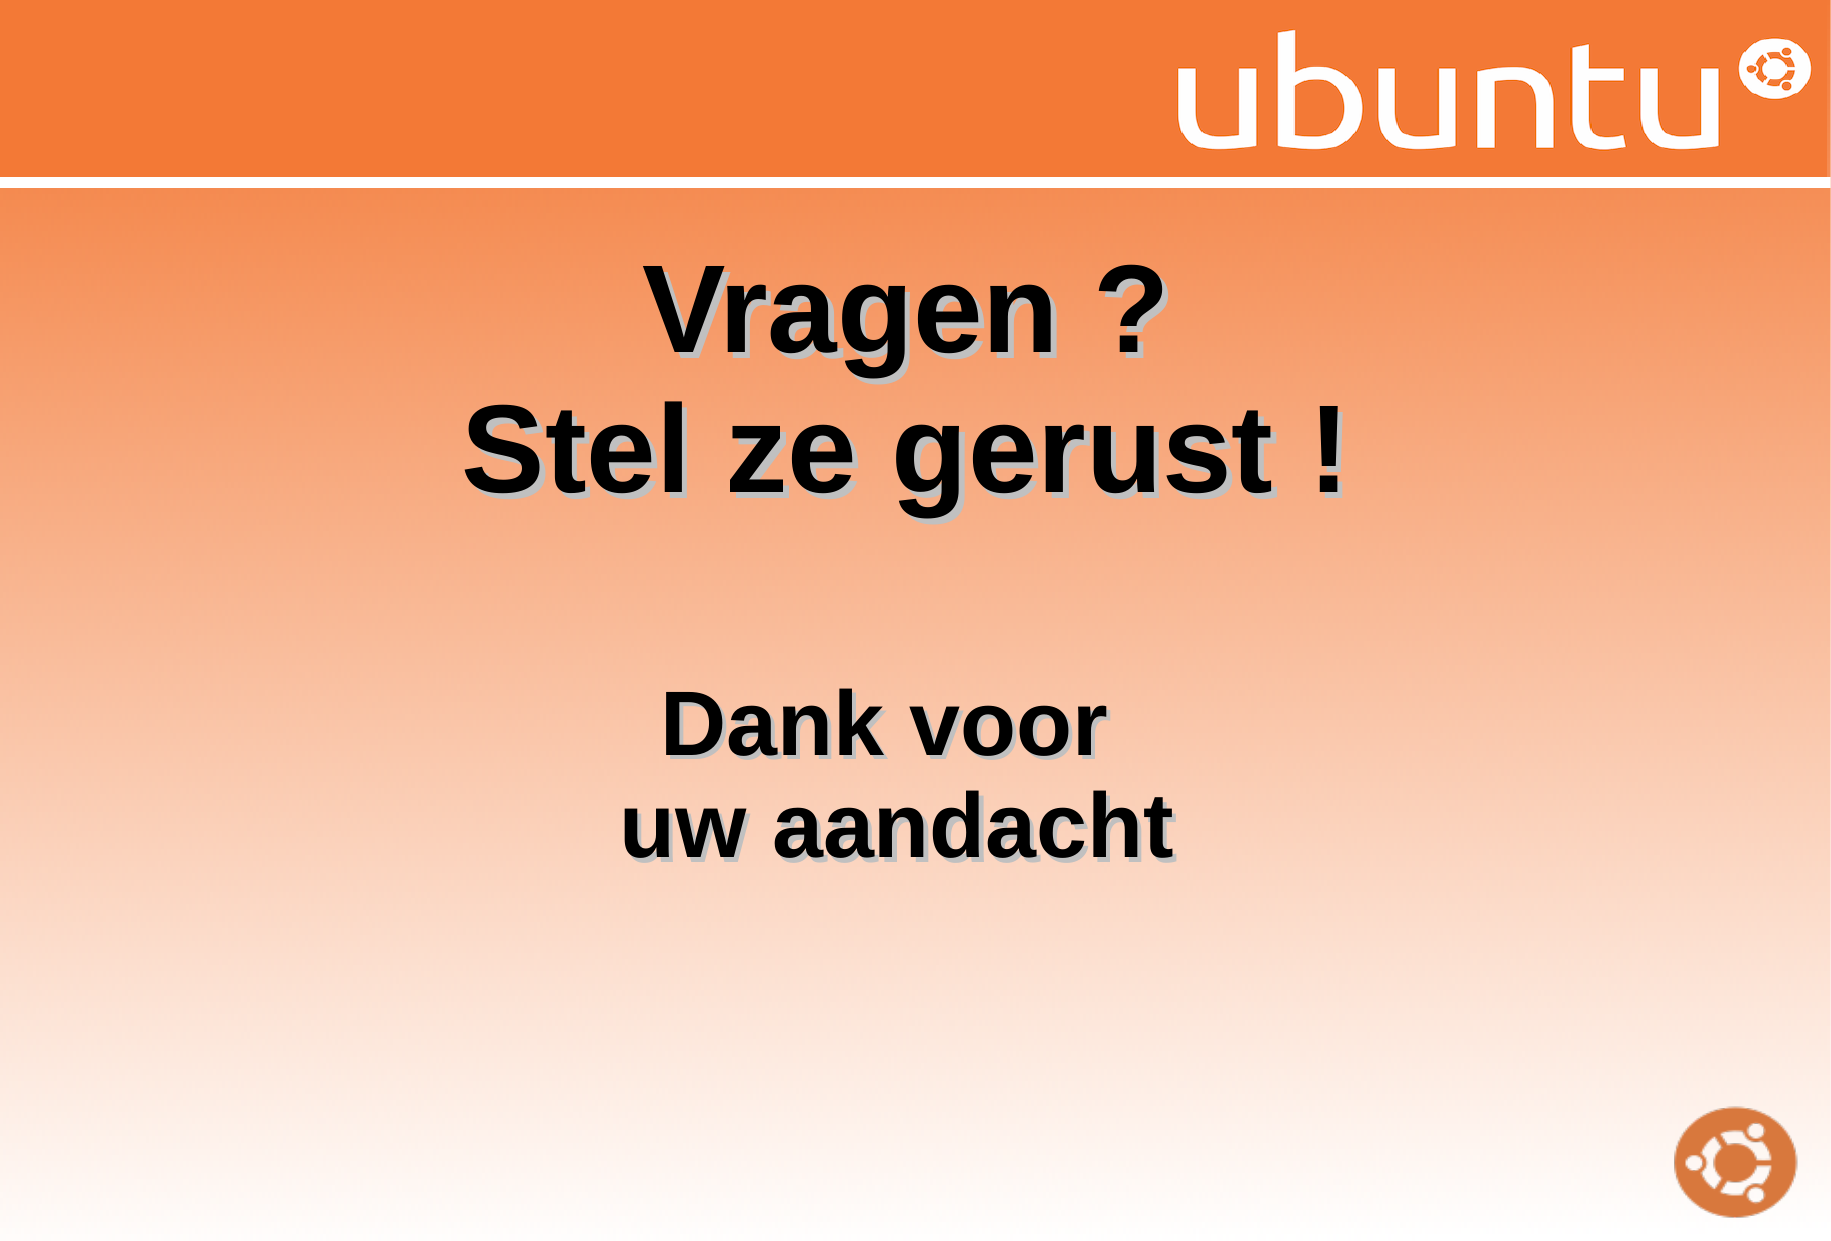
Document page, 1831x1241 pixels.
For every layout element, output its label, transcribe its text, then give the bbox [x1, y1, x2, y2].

picture [0, 0, 1831, 1241]
text_box Vragen ? Stel ze gerust ! [126, 232, 1687, 527]
title Dank voor uw aandacht [60, 672, 1709, 878]
